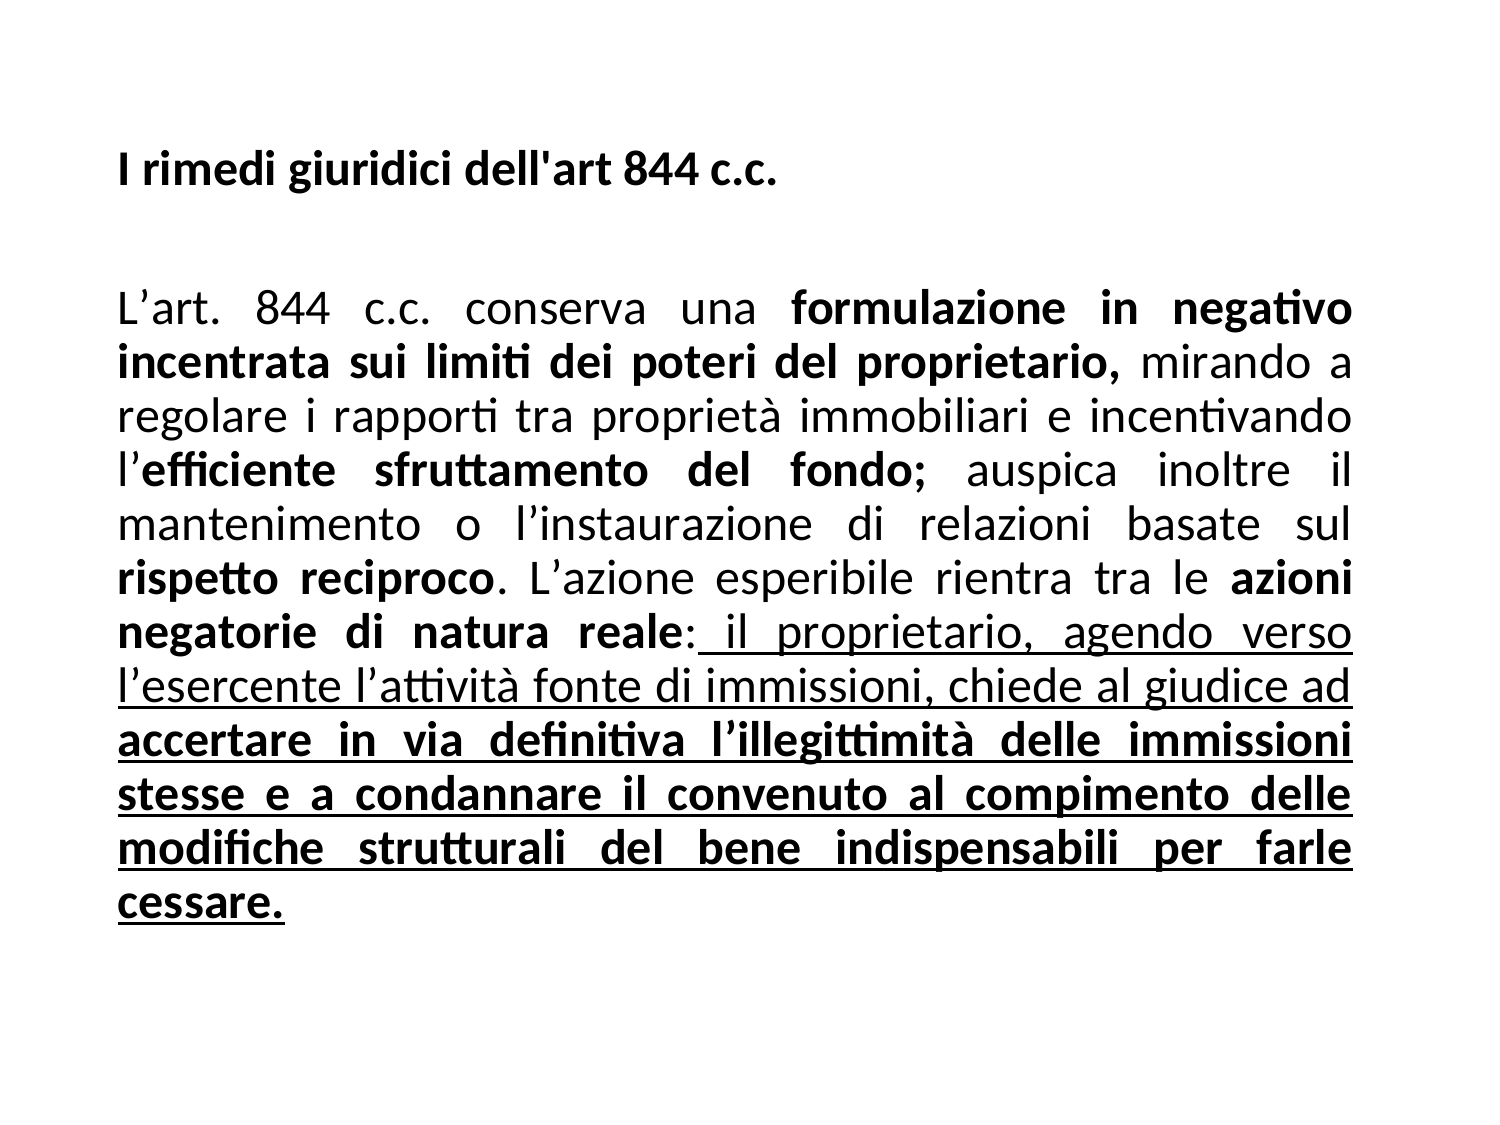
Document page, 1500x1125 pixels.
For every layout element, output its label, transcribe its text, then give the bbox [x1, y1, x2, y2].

list I rimedi giuridici dell'art 844 c.c. L’art. 844 c.c. conserva una formulazione in negativo incentrata sui limiti dei poteri del proprietario, mirando a regolare i rapporti tra proprietà immobiliari e incentivando l’efficiente sfruttamento del fondo; auspica inoltre il mantenimento o l’instaurazione di relazioni basate sul rispetto reciproco. L’azione esperibile rientra tra le azioni negatorie di natura reale: il proprietario, agendo verso l’esercente l’attività fonte di immissioni, chiede al giudice ad accertare in via definitiva l’illegittimità delle immissioni stesse e a condannare il convenuto al compimento delle modifiche strutturali del bene indispensabili per farle cessare. [103, 59, 1397, 1014]
